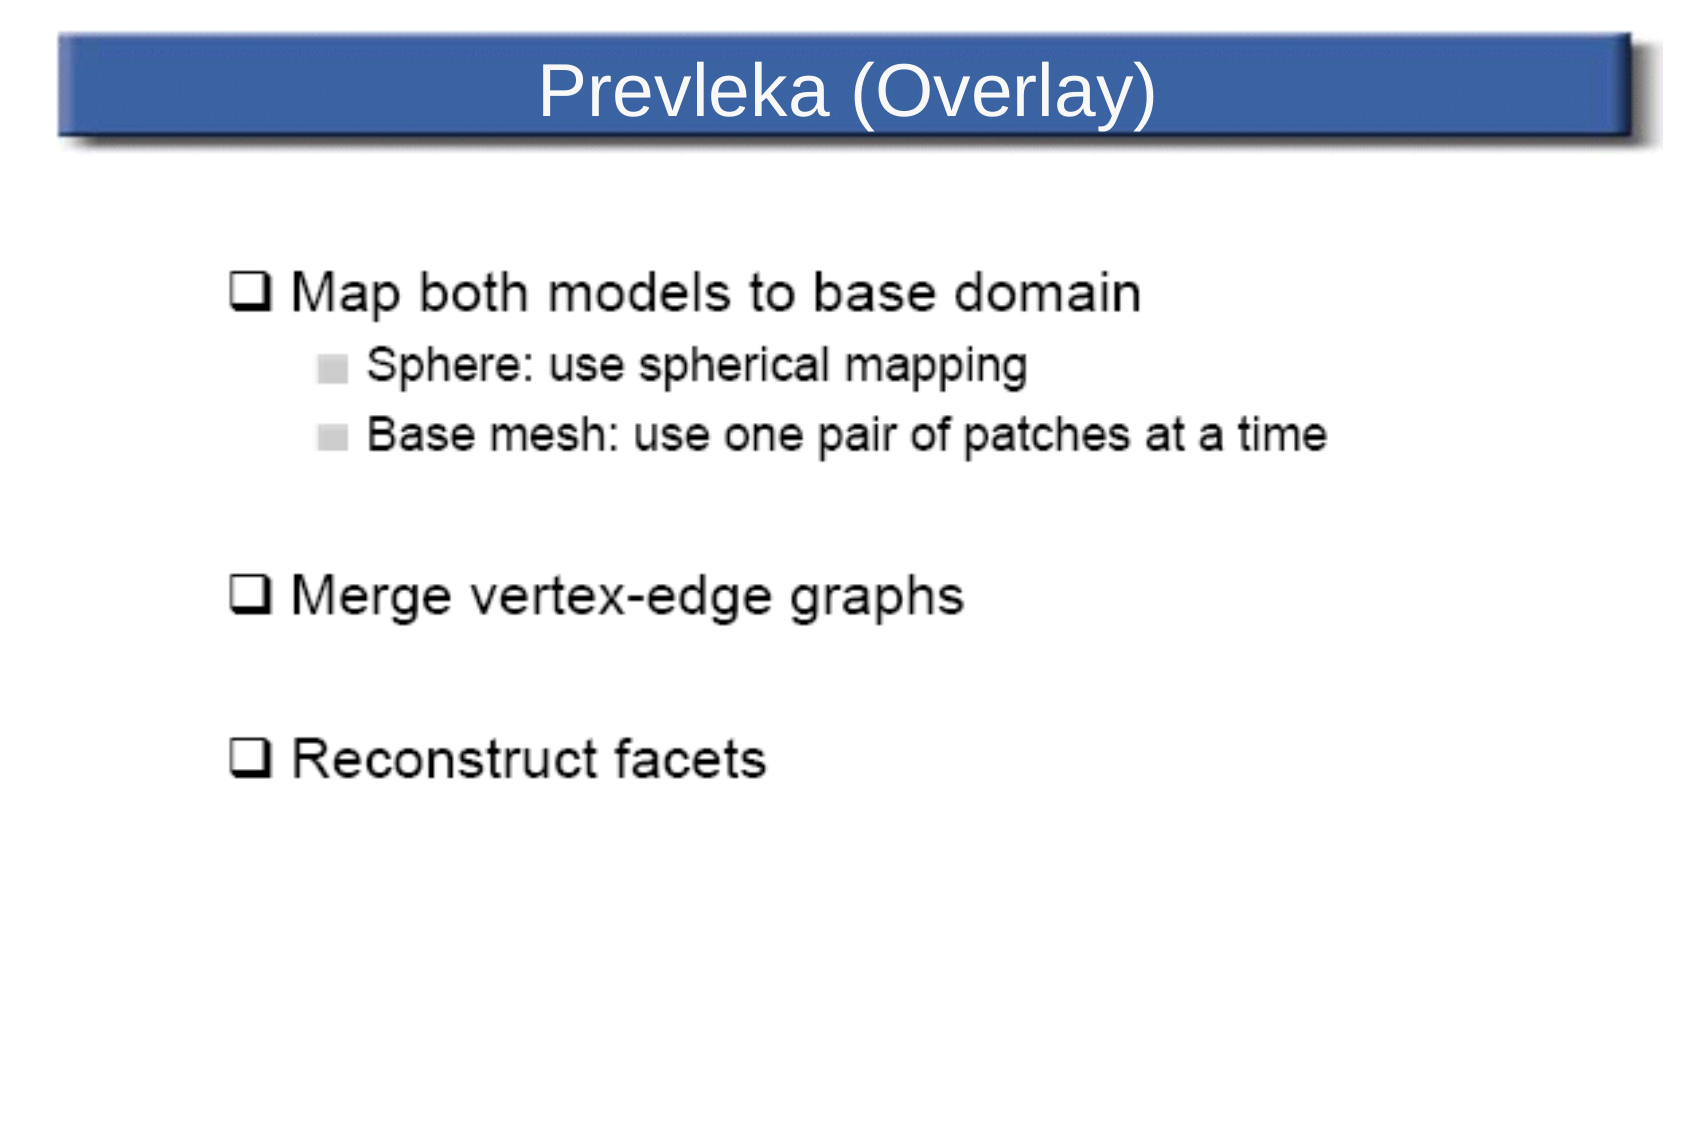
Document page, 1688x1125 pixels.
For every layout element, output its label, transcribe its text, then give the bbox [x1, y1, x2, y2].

picture [56, 29, 1663, 156]
title Prevleka (Overlay) [188, 23, 1509, 149]
picture [217, 237, 1447, 875]
